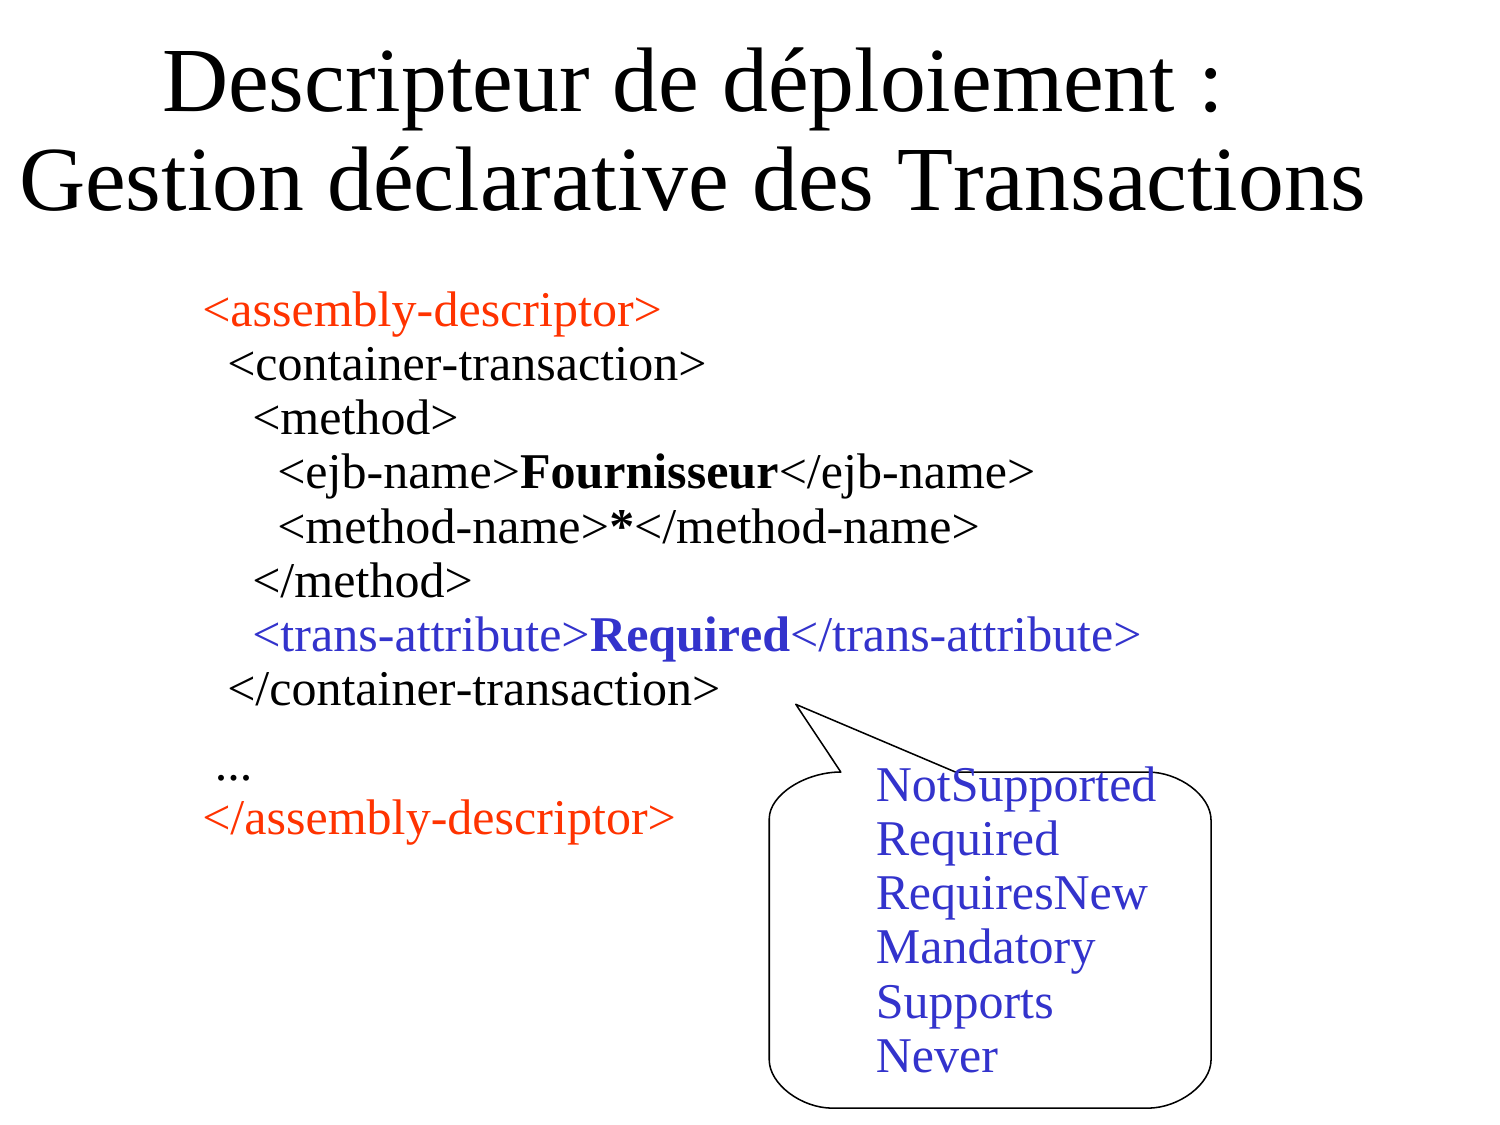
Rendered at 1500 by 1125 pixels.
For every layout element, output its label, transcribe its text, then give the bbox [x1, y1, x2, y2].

text_box [769, 704, 904, 1109]
title Descripteur de déploiement : Gestion déclarative des Transactions [0, 12, 1388, 251]
text_box NotSupported Required RequiresNew Mandatory Supports Never [861, 750, 1172, 1125]
text_box [1172, 776, 1212, 1104]
text_box <assembly-descriptor> <container-transaction> <method> <ejb-name>Fournisseur</ejb-name> <method-name>*</method-name> </method> <trans-attribute>Required</trans-attribute> </container-transaction> ... </assembly-descriptor> [187, 275, 1154, 921]
